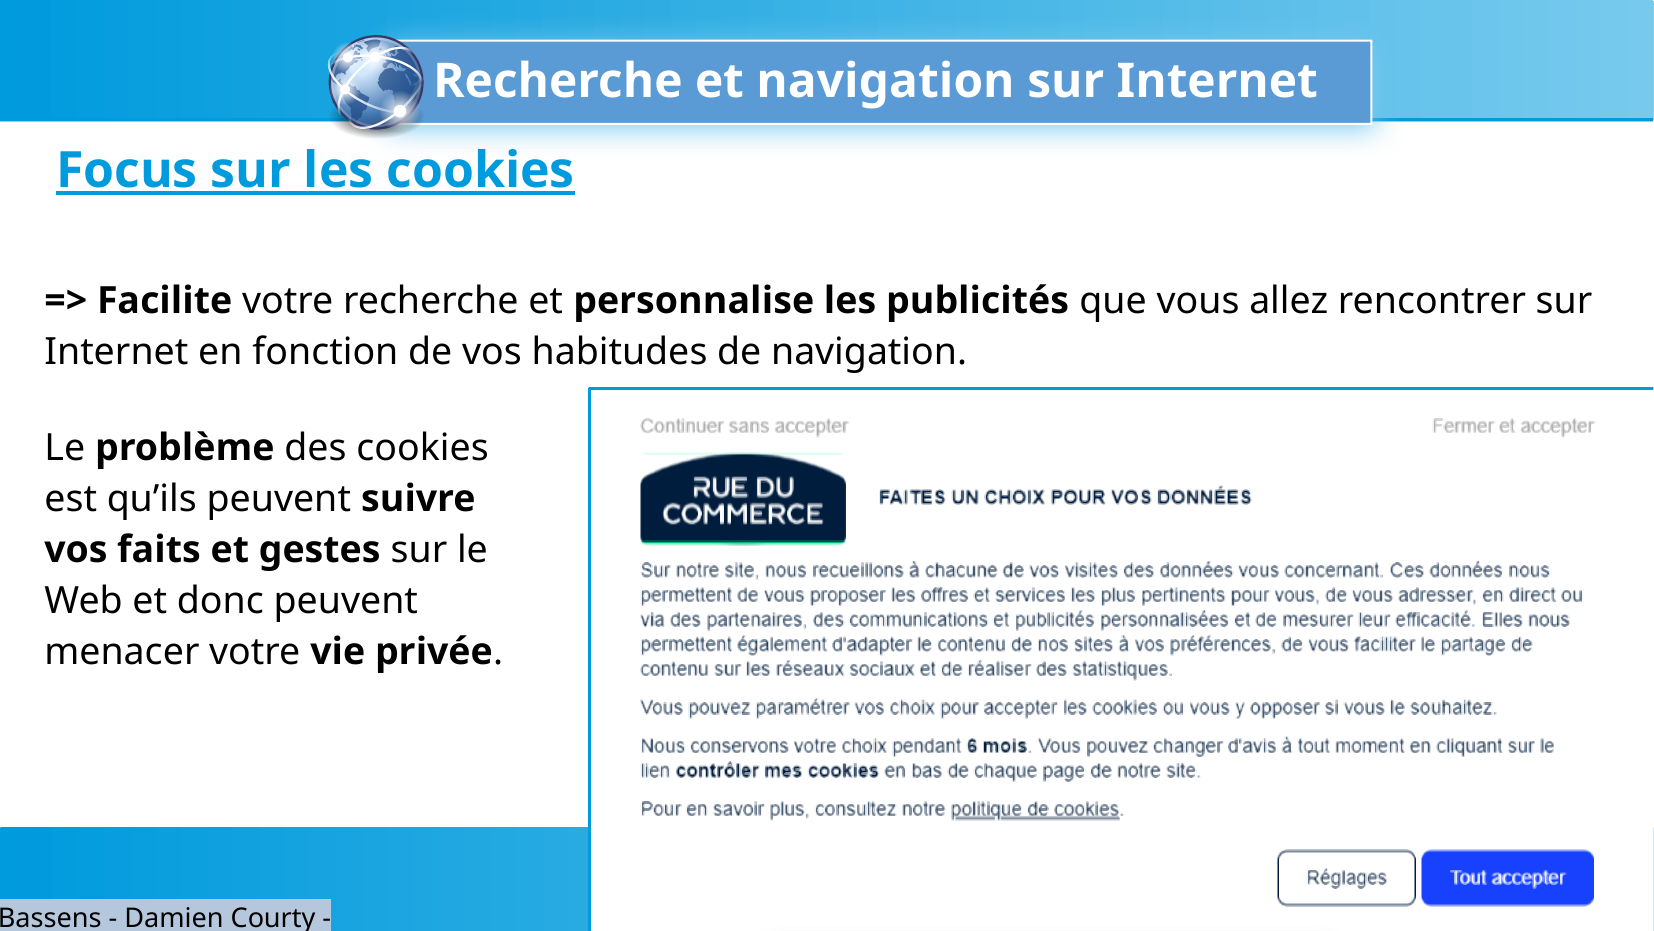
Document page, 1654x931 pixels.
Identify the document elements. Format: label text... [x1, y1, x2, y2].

text_box Recherche et navigation sur Internet [427, 40, 1372, 124]
text_box => Facilite votre recherche et personnalise les publicités que vous allez rencontrer sur Internet en fonction de vos habitudes de navigation. [29, 265, 1625, 369]
text_box Focus sur les cookies [41, 126, 621, 243]
picture [324, 35, 427, 140]
text_box Le problème des cookies est qu’ils peuvent suivre vos faits et gestes sur le Web et donc peuvent menacer votre vie privée. [29, 413, 562, 649]
text_box Bassens - Damien Courty - 2024 [0, 891, 408, 931]
picture [592, 391, 1654, 931]
